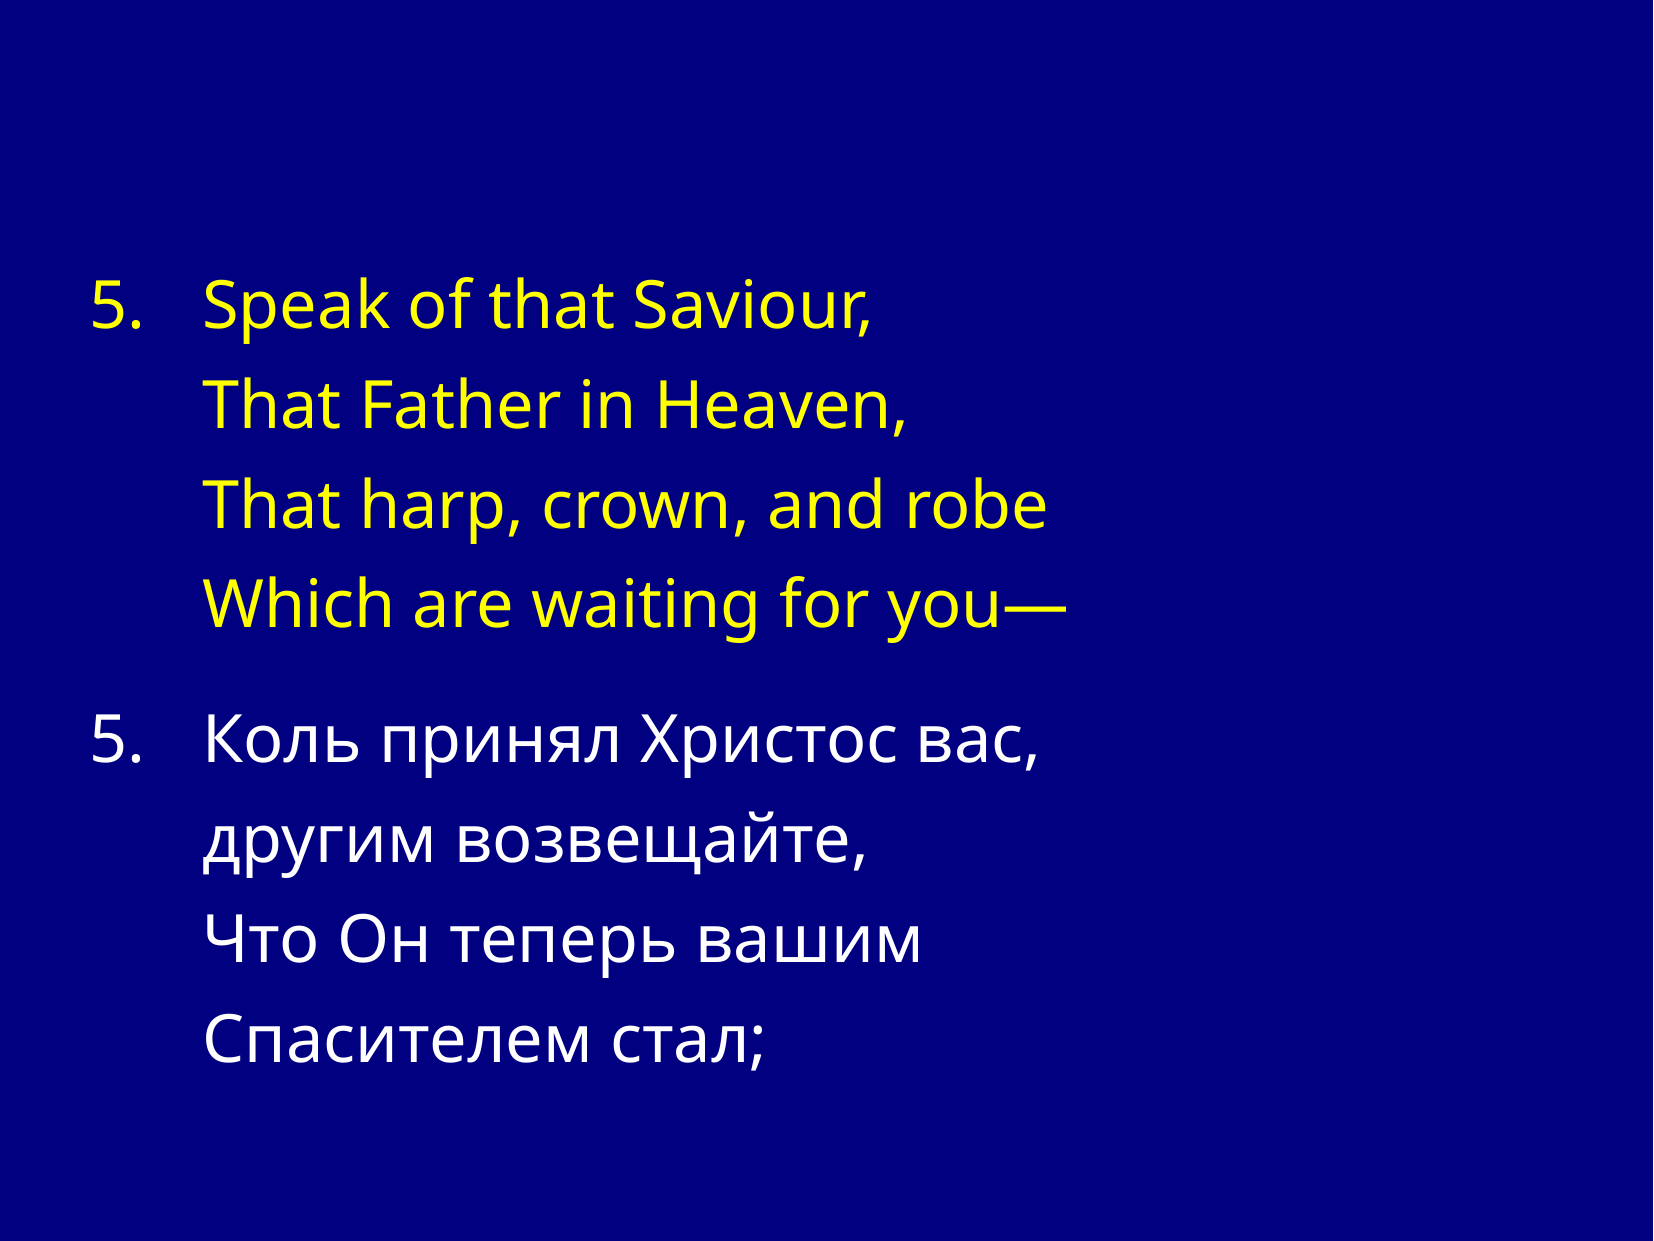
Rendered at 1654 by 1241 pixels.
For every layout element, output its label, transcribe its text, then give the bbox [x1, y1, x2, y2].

text_box 5. Speak of that Saviour, That Father in Heaven, That harp, crown, and robe Which are waiting for you— [75, 150, 1576, 638]
text_box 5. Коль принял Христос вас, другим возвещайте, Что Он теперь вашим Спасителем стал; [75, 675, 1576, 1163]
